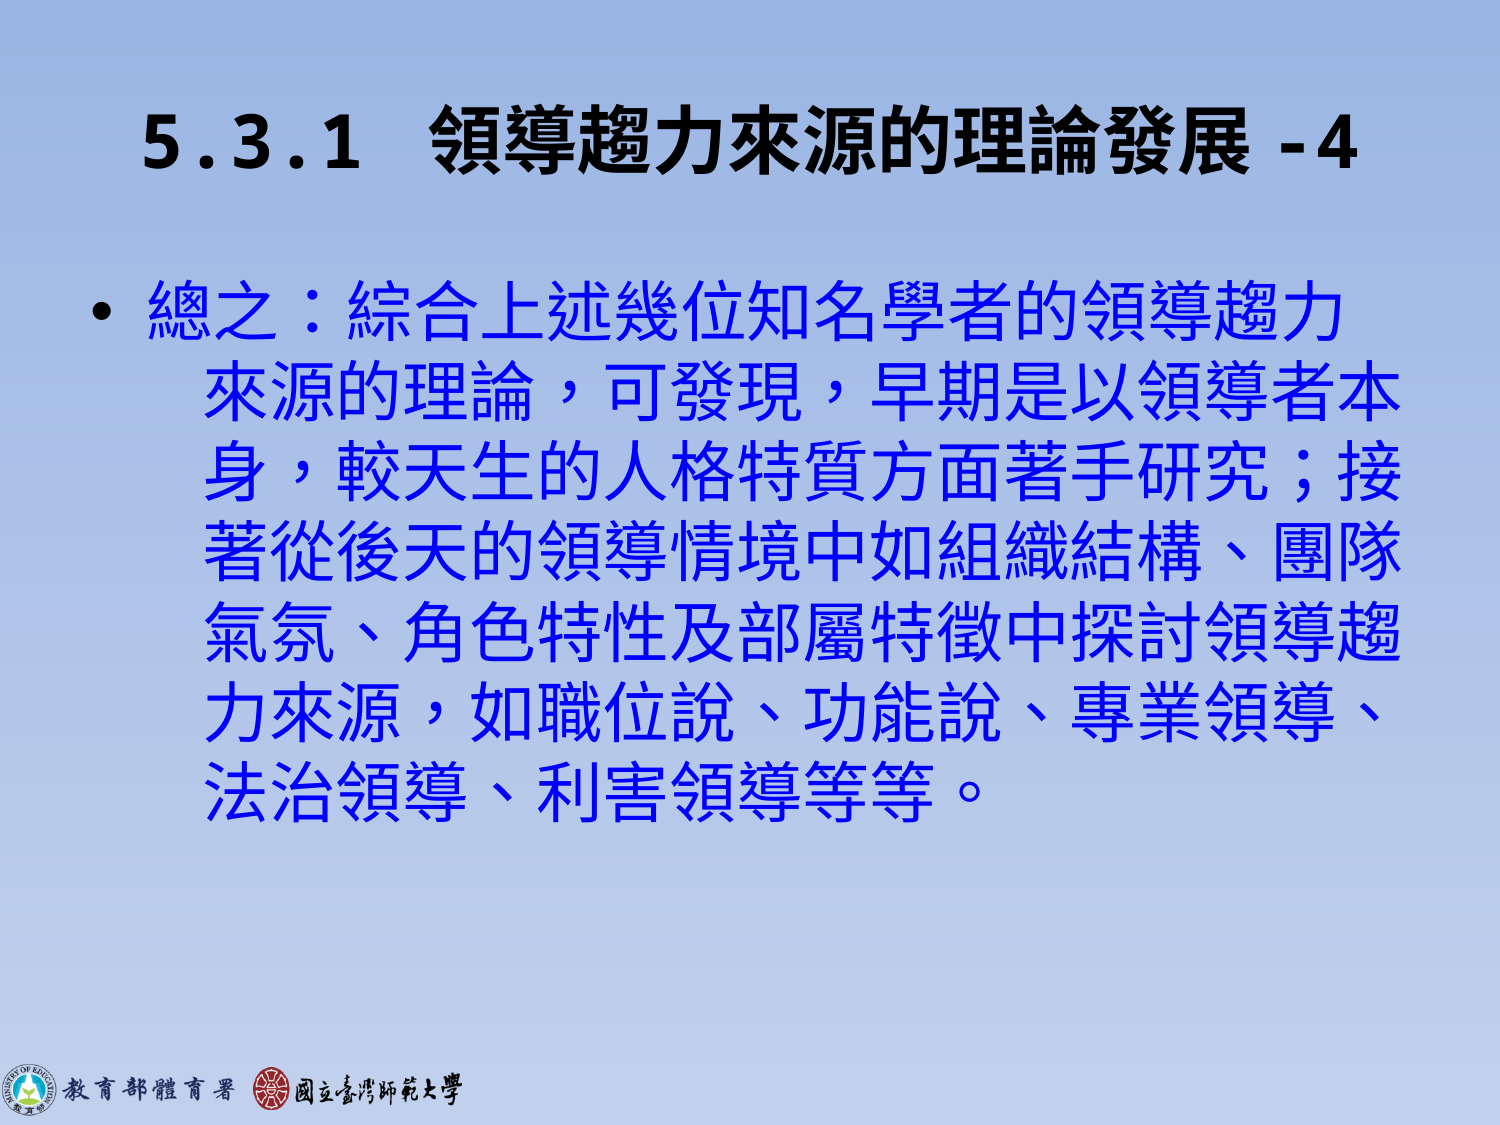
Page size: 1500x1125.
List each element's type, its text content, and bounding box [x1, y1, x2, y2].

list 總之：綜合上述幾位知名學者的領導趨力來源的理論，可發現，早期是以領導者本身，較天生的人格特質方面著手研究；接著從後天的領導情境中如組織結構、團隊氣氛、角色特性及部屬特徵中探討領導趨力來源，如職位說、功能說、專業領導、法治領導、利害領導等等。 [75, 262, 1426, 1005]
title 5.3.1 領導趨力來源的理論發展-4 [75, 45, 1426, 233]
